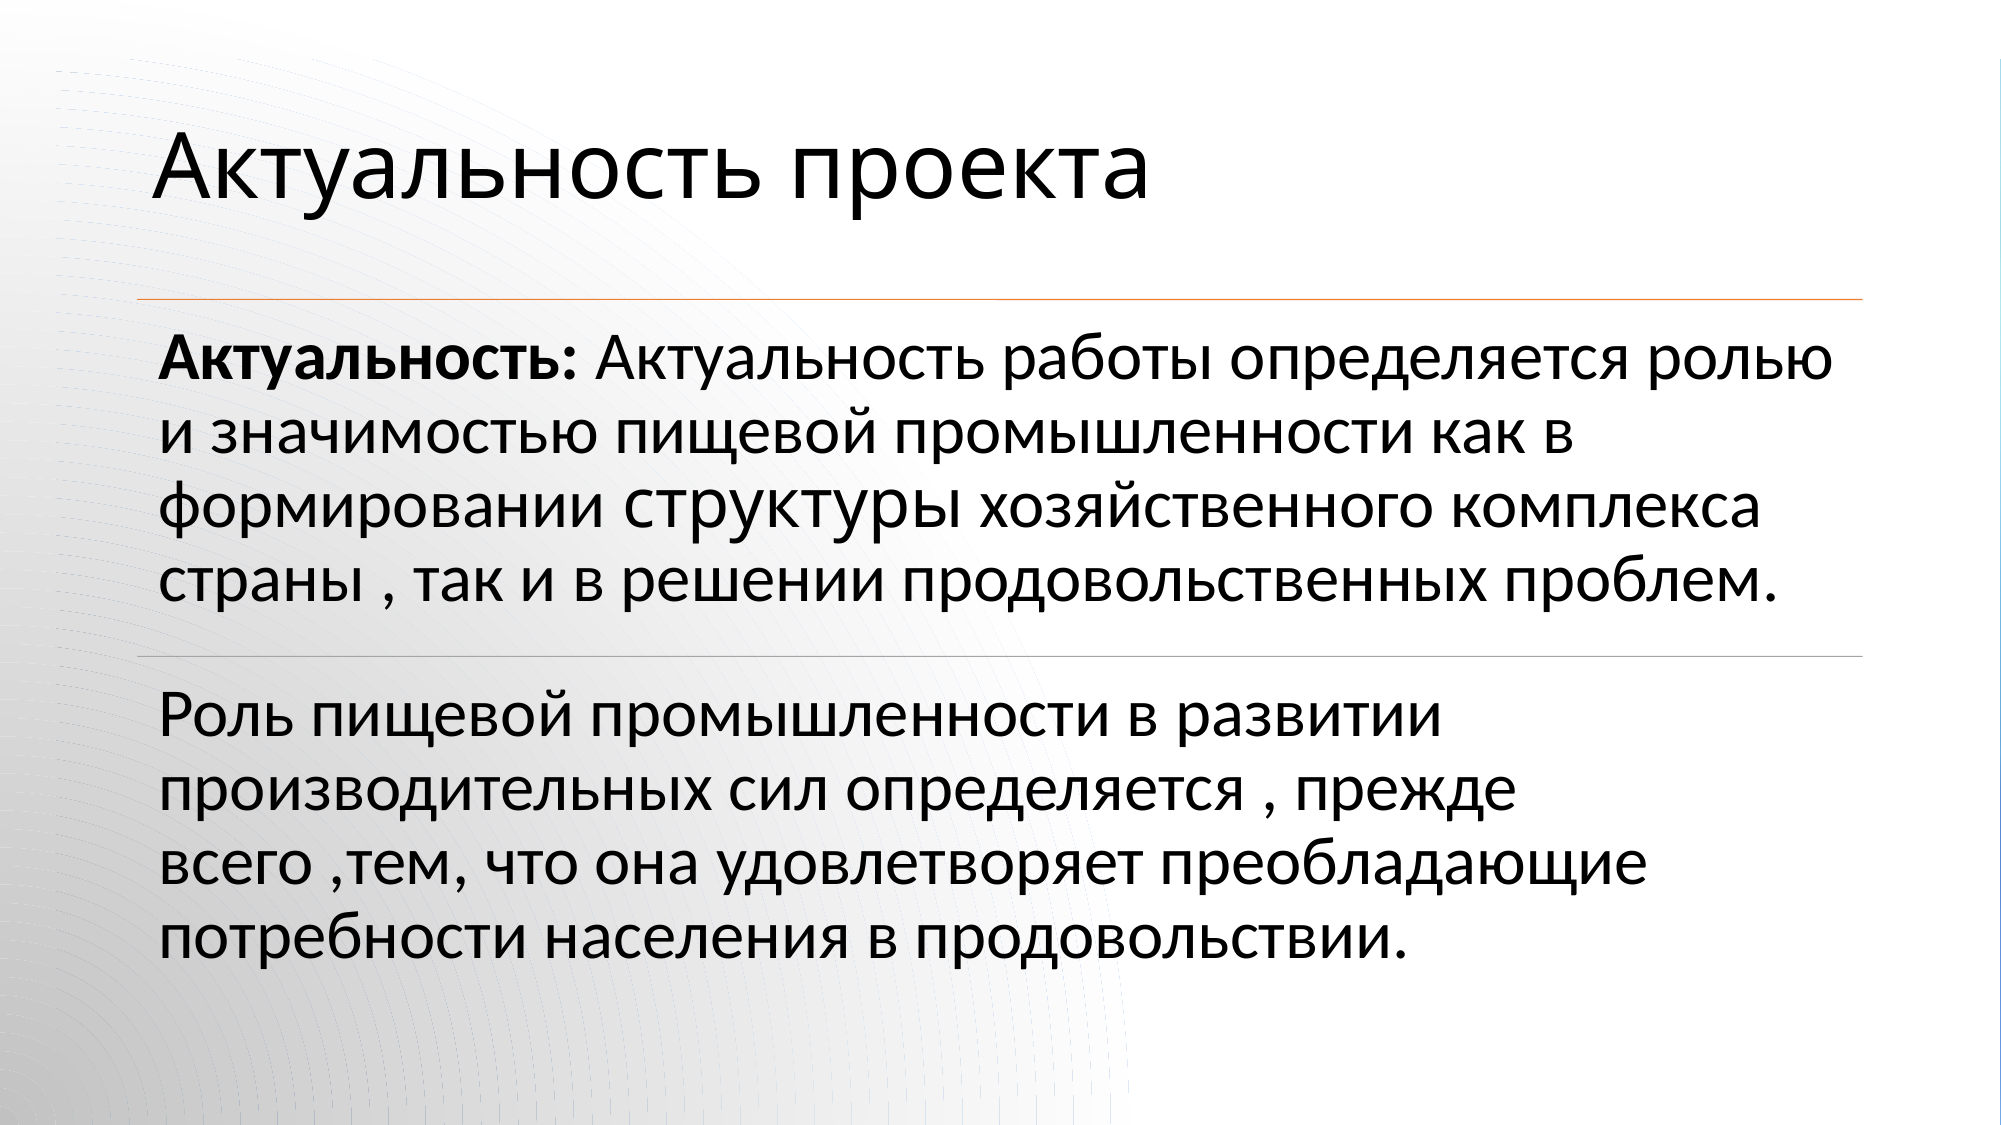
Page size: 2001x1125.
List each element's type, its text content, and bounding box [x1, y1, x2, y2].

title Актуальность проекта [137, 59, 1863, 278]
text_box Роль пищевой промышленности в развитии производительных сил определяется , прежде всего ,тем, что она удовлетворяет преобладающие потребности населения в продовольствии. [137, 656, 1863, 1014]
text_box [0, 0, 2000, 1125]
text_box Актуальность: Актуальность работы определяется ролью и значимостью пищевой промышленности как в формировании структуры хозяйственного комплекса страны , так и в решении продовольственных проблем. [137, 299, 1863, 656]
